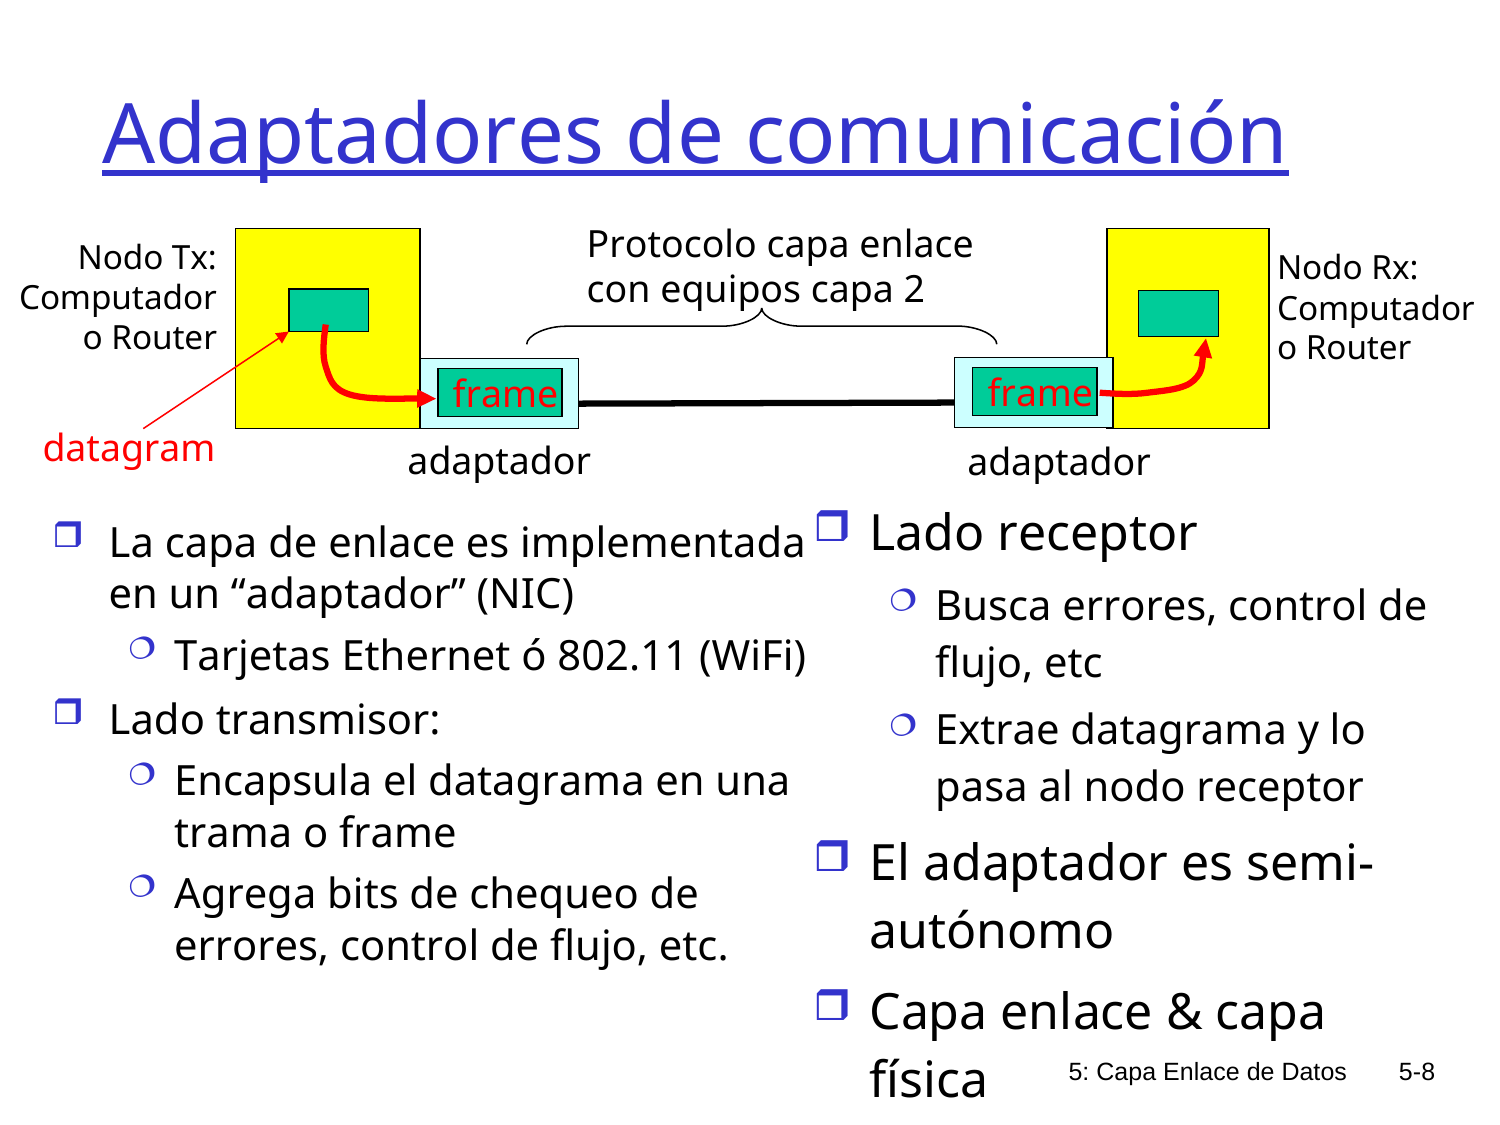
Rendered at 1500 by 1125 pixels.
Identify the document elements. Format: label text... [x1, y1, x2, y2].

list Lado receptor Busca errores, control de flujo, etc Extrae datagrama y lo pasa al nodo receptor El adaptador es semi-autónomo Capa enlace & capa física [798, 489, 1470, 1028]
text_box Nodo Rx: Computador o Router [1262, 238, 1490, 375]
text_box frame [438, 368, 563, 417]
text_box Protocolo capa enlace con equipos capa 2 [571, 212, 990, 318]
text_box Nodo Tx: Computador o Router [4, 228, 232, 364]
text_box datagram [27, 416, 231, 478]
text_box adaptador [392, 429, 607, 490]
text_box [235, 228, 579, 429]
text_box adaptador [952, 430, 1167, 491]
text_box frame [972, 367, 1097, 416]
list La capa de enlace es implementada en un “adaptador” (NIC) Tarjetas Ethernet ó 802.11 (WiFi) Lado transmisor: Encapsula el datagrama en una trama o frame Agrega bits de chequeo de errores, control de flujo, etc. [37, 508, 826, 1125]
title Adaptadores de comunicación [87, 37, 1363, 225]
text_box [954, 228, 1270, 429]
